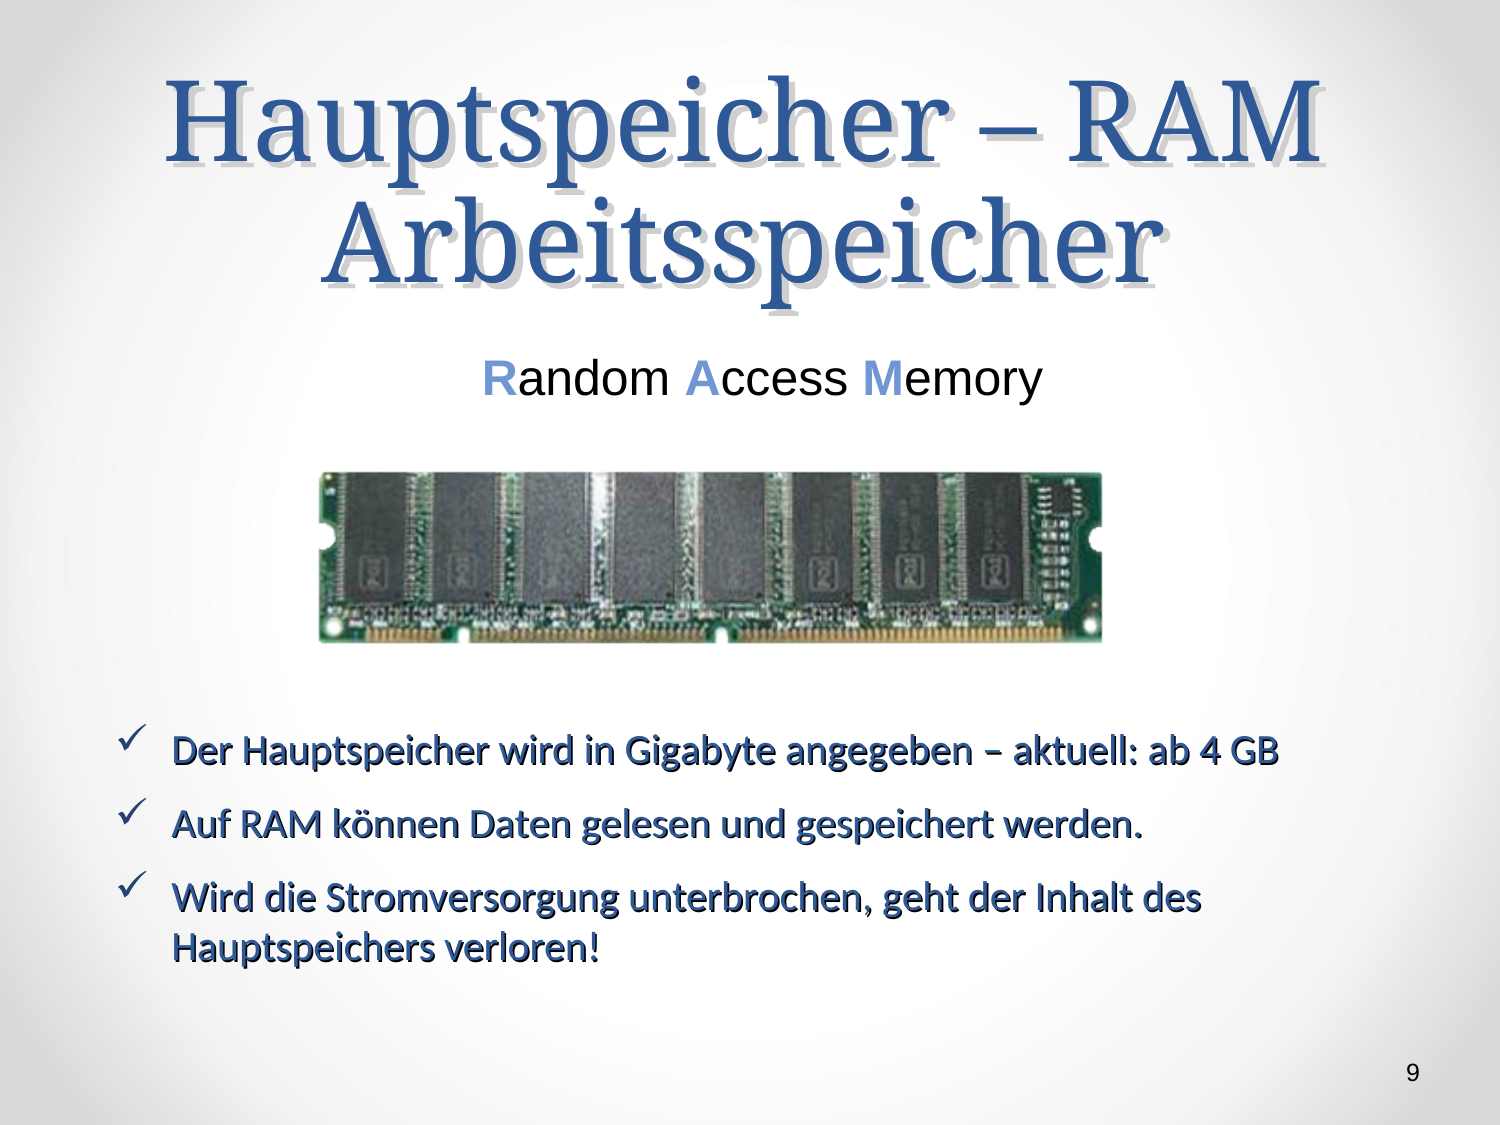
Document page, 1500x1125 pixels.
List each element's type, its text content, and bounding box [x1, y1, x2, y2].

text_box Der Hauptspeicher wird in Gigabyte angegeben – aktuell: ab 4 GB Auf RAM können Daten gelesen und gespeichert werden. Wird die Stromversorgung unterbrochen, geht der Inhalt des Hauptspeichers verloren! [100, 714, 1412, 977]
text_box Random Access Memory [249, 337, 1276, 414]
text_box <Nummer> [1401, 1042, 1494, 1103]
title Hauptspeicher – RAM Arbeitsspeicher [68, 55, 1419, 313]
picture [0, 0, 1500, 1125]
